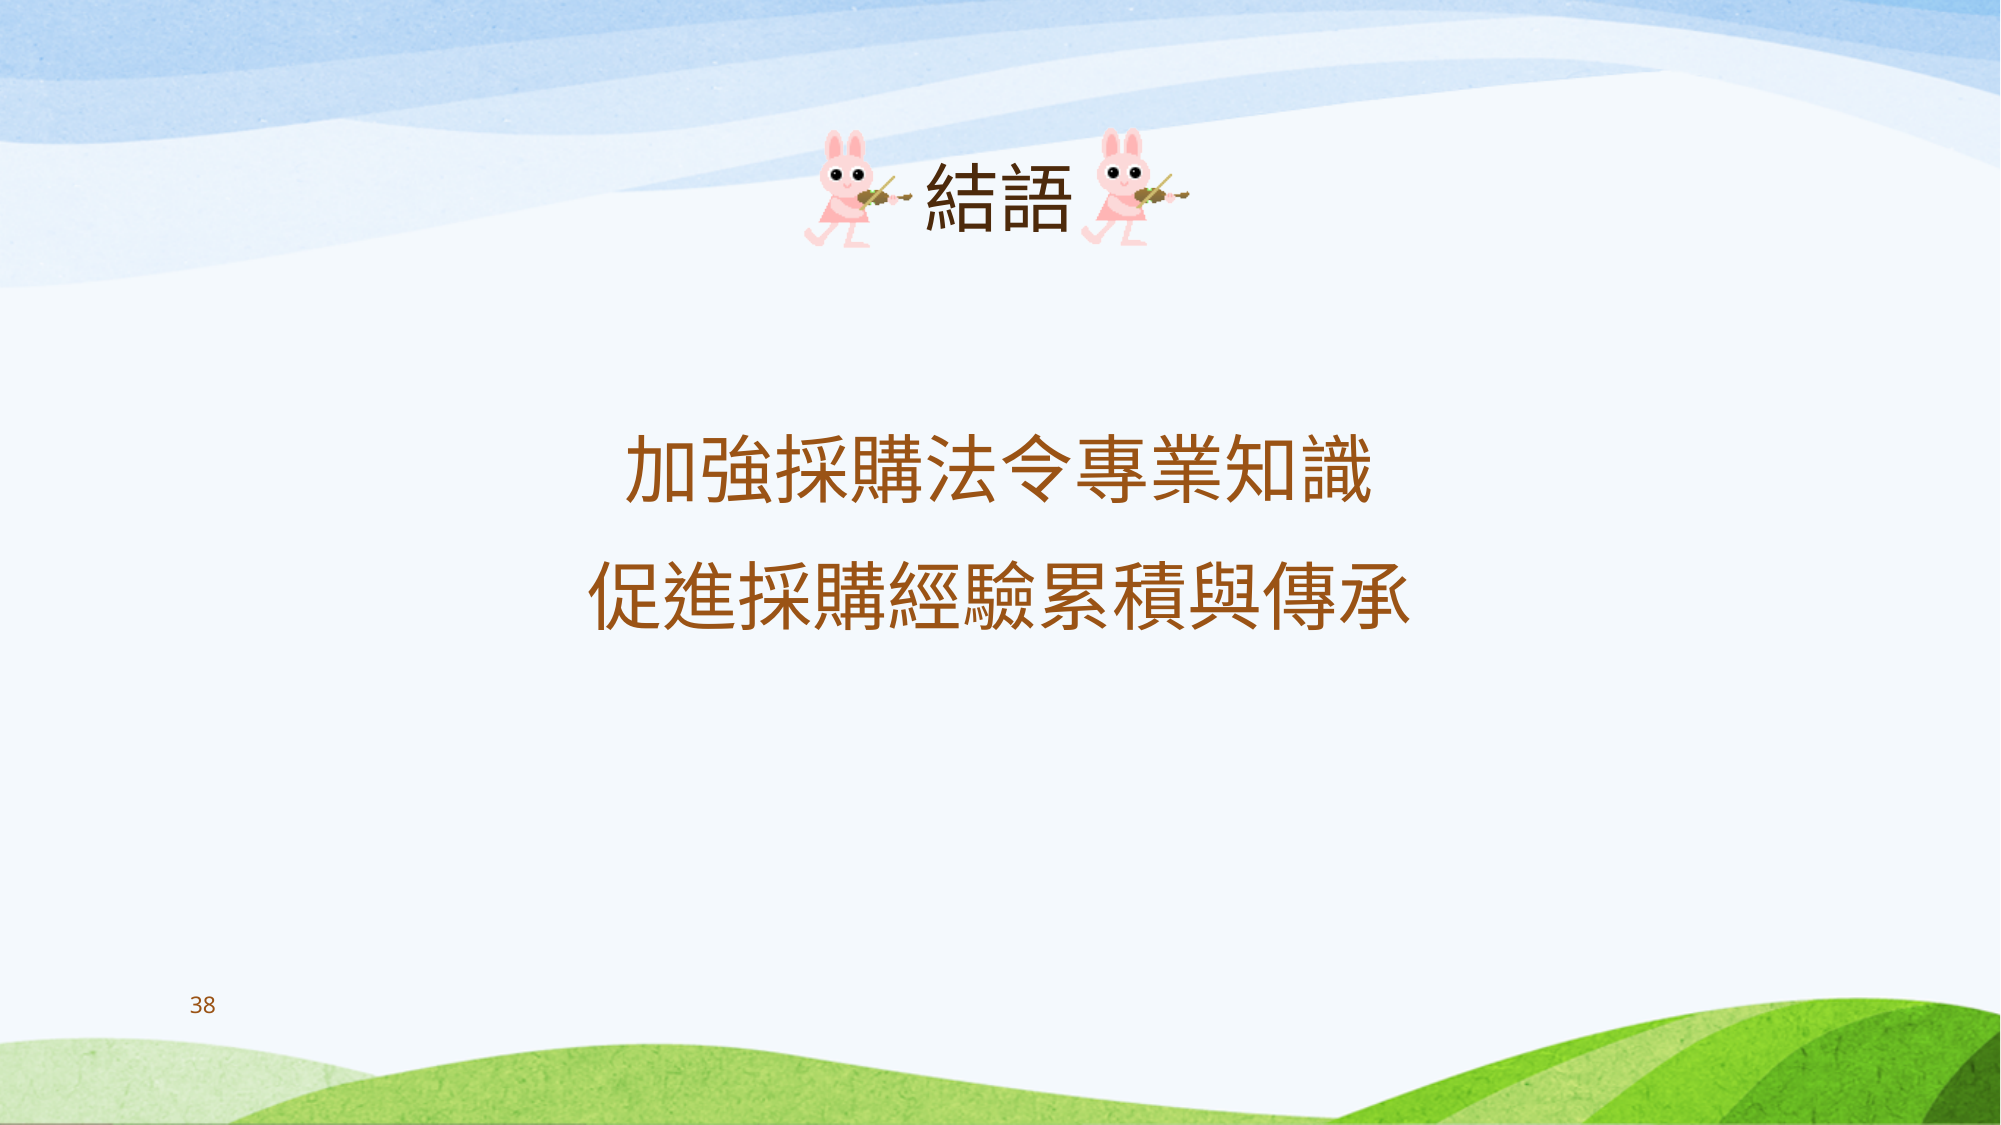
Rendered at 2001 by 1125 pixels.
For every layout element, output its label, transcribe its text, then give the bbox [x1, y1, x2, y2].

list 加強採購法令專業知識 促進採購經驗累積與傳承 [174, 287, 1825, 982]
title 結語 [174, 50, 1825, 250]
slide_number <編號> [174, 987, 300, 1025]
picture [0, 0, 2001, 1125]
